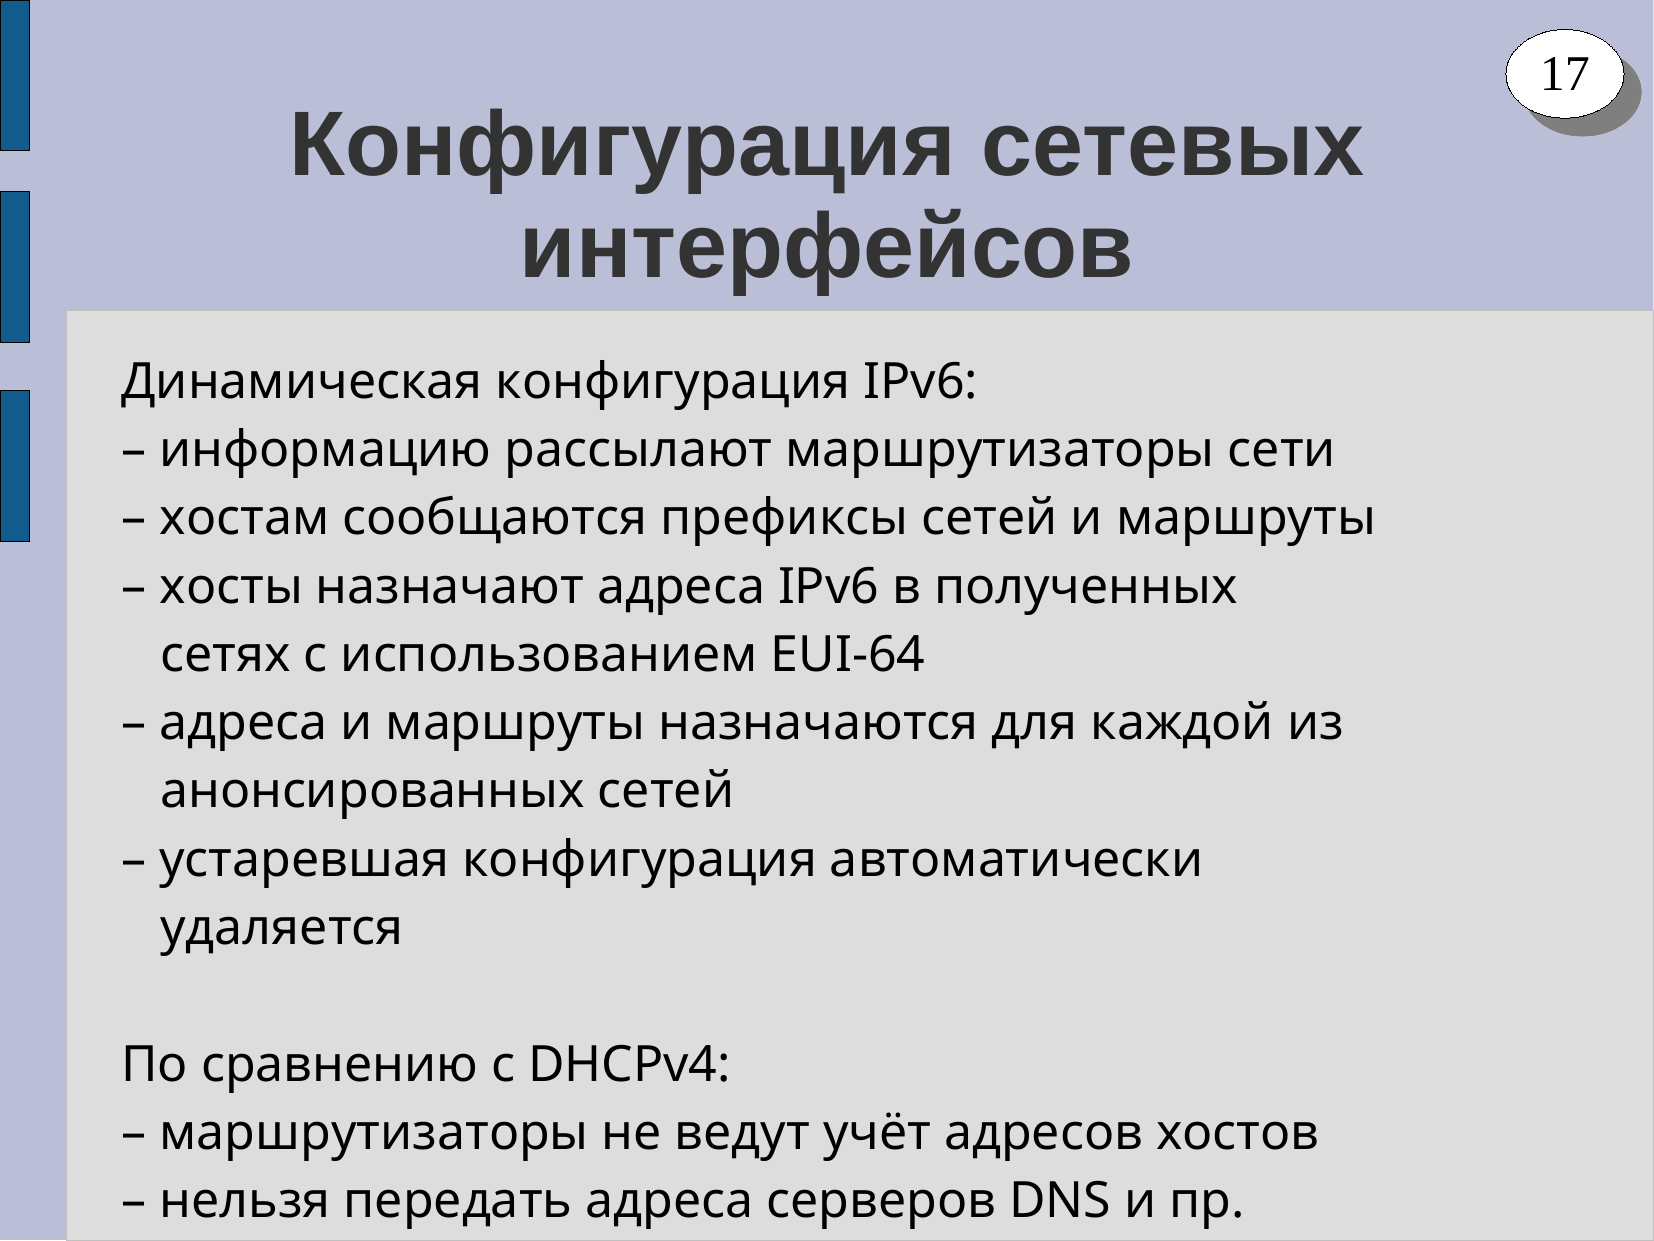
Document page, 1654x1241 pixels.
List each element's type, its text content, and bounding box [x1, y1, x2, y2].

text_box 17 [1505, 29, 1625, 119]
text_box Динамическая конфигурация IPv6: – информацию рассылают маршрутизаторы сети – хостам сообщаются префиксы сетей и маршруты – хосты назначают адреса IPv6 в полученных сетях с использованием EUI-64 – адреса и маршруты назначаются для каждой из анонсированных сетей – устаревшая конфигурация автоматически удаляется По сравнению с DHCPv4: – маршрутизаторы не ведут учёт адресов хостов – нельзя передать адреса серверов DNS и пр. [121, 344, 1534, 1164]
title Конфигурация сетевых интерфейсов [121, 91, 1534, 299]
